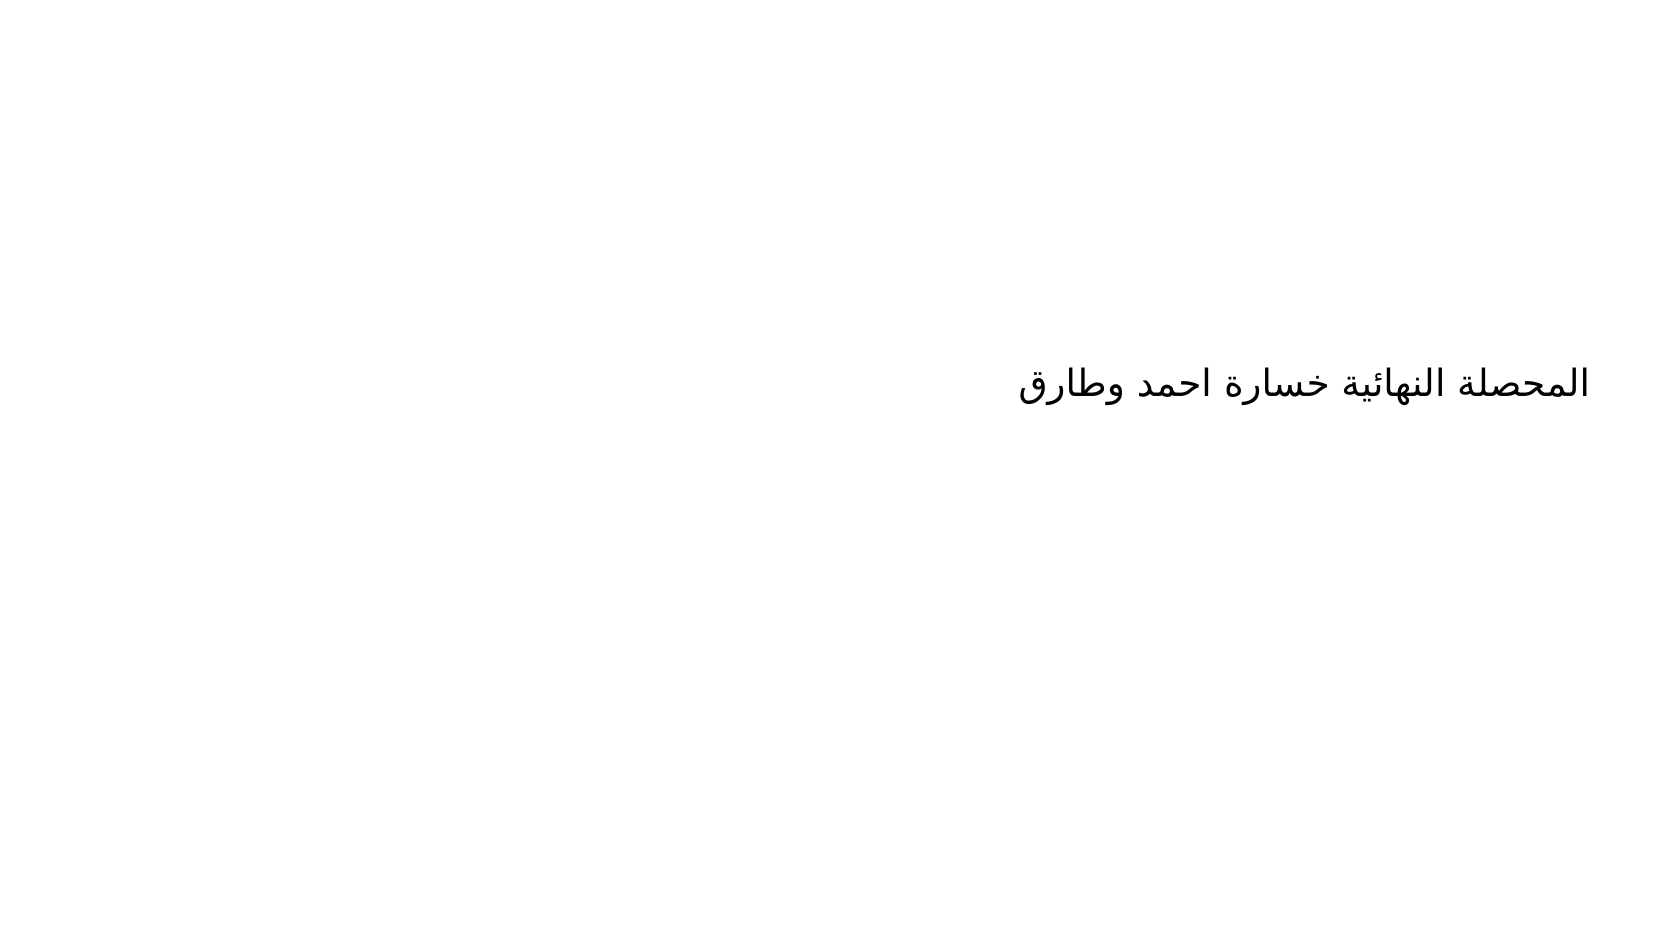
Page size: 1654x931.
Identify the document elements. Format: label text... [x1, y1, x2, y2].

text_box المحصلة النهائية خسارة احمد وطارق [1003, 354, 1604, 415]
